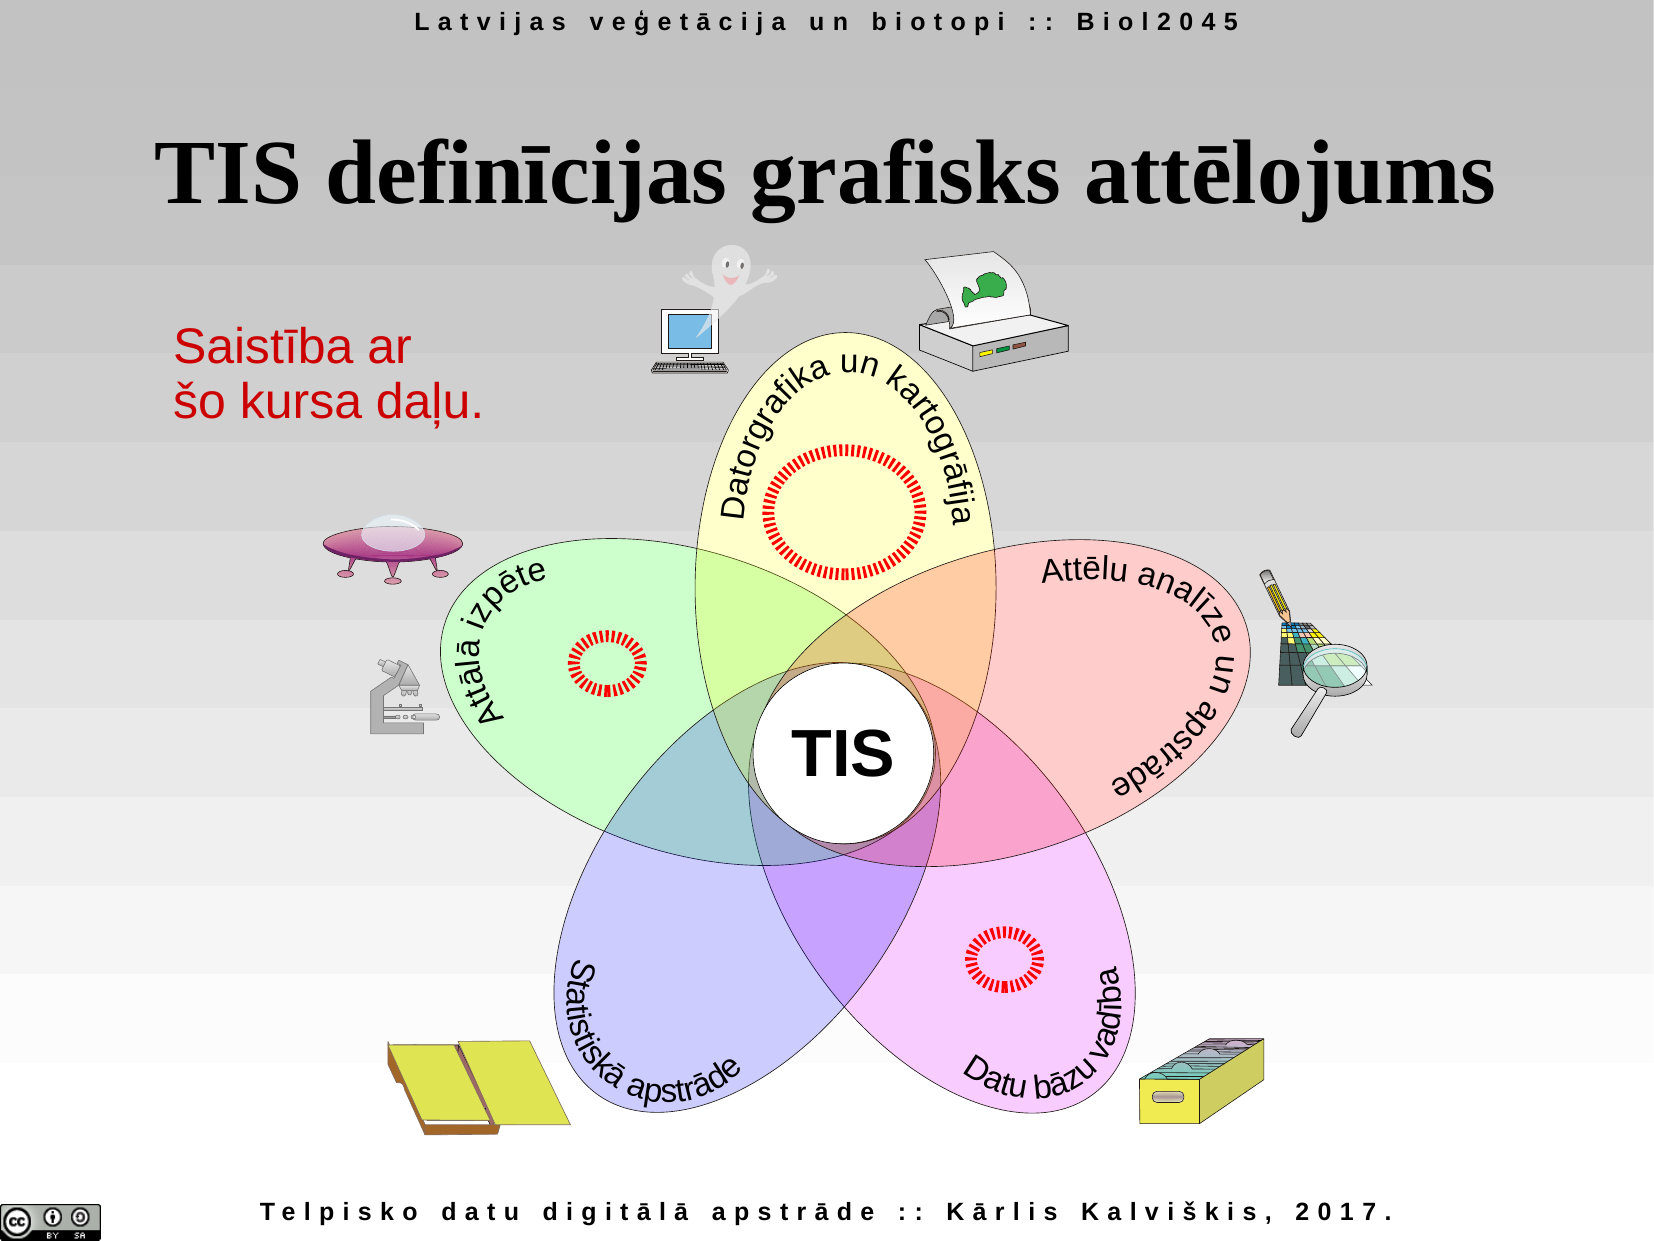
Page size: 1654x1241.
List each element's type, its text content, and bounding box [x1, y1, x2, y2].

picture [0, 0, 1654, 1241]
text_box [440, 332, 1251, 1114]
title TIS definīcijas grafisks attēlojums [29, 49, 1625, 296]
text_box [919, 296, 1069, 372]
text_box [1139, 1038, 1264, 1124]
text_box [387, 1040, 571, 1135]
text_box [411, 713, 440, 721]
text_box TIS [776, 708, 911, 799]
text_box Saistība ar šo kursa daļu. [173, 317, 485, 430]
text_box [661, 296, 740, 361]
text_box [651, 362, 729, 373]
text_box [322, 514, 463, 585]
text_box [1259, 569, 1373, 738]
text_box [370, 659, 424, 734]
